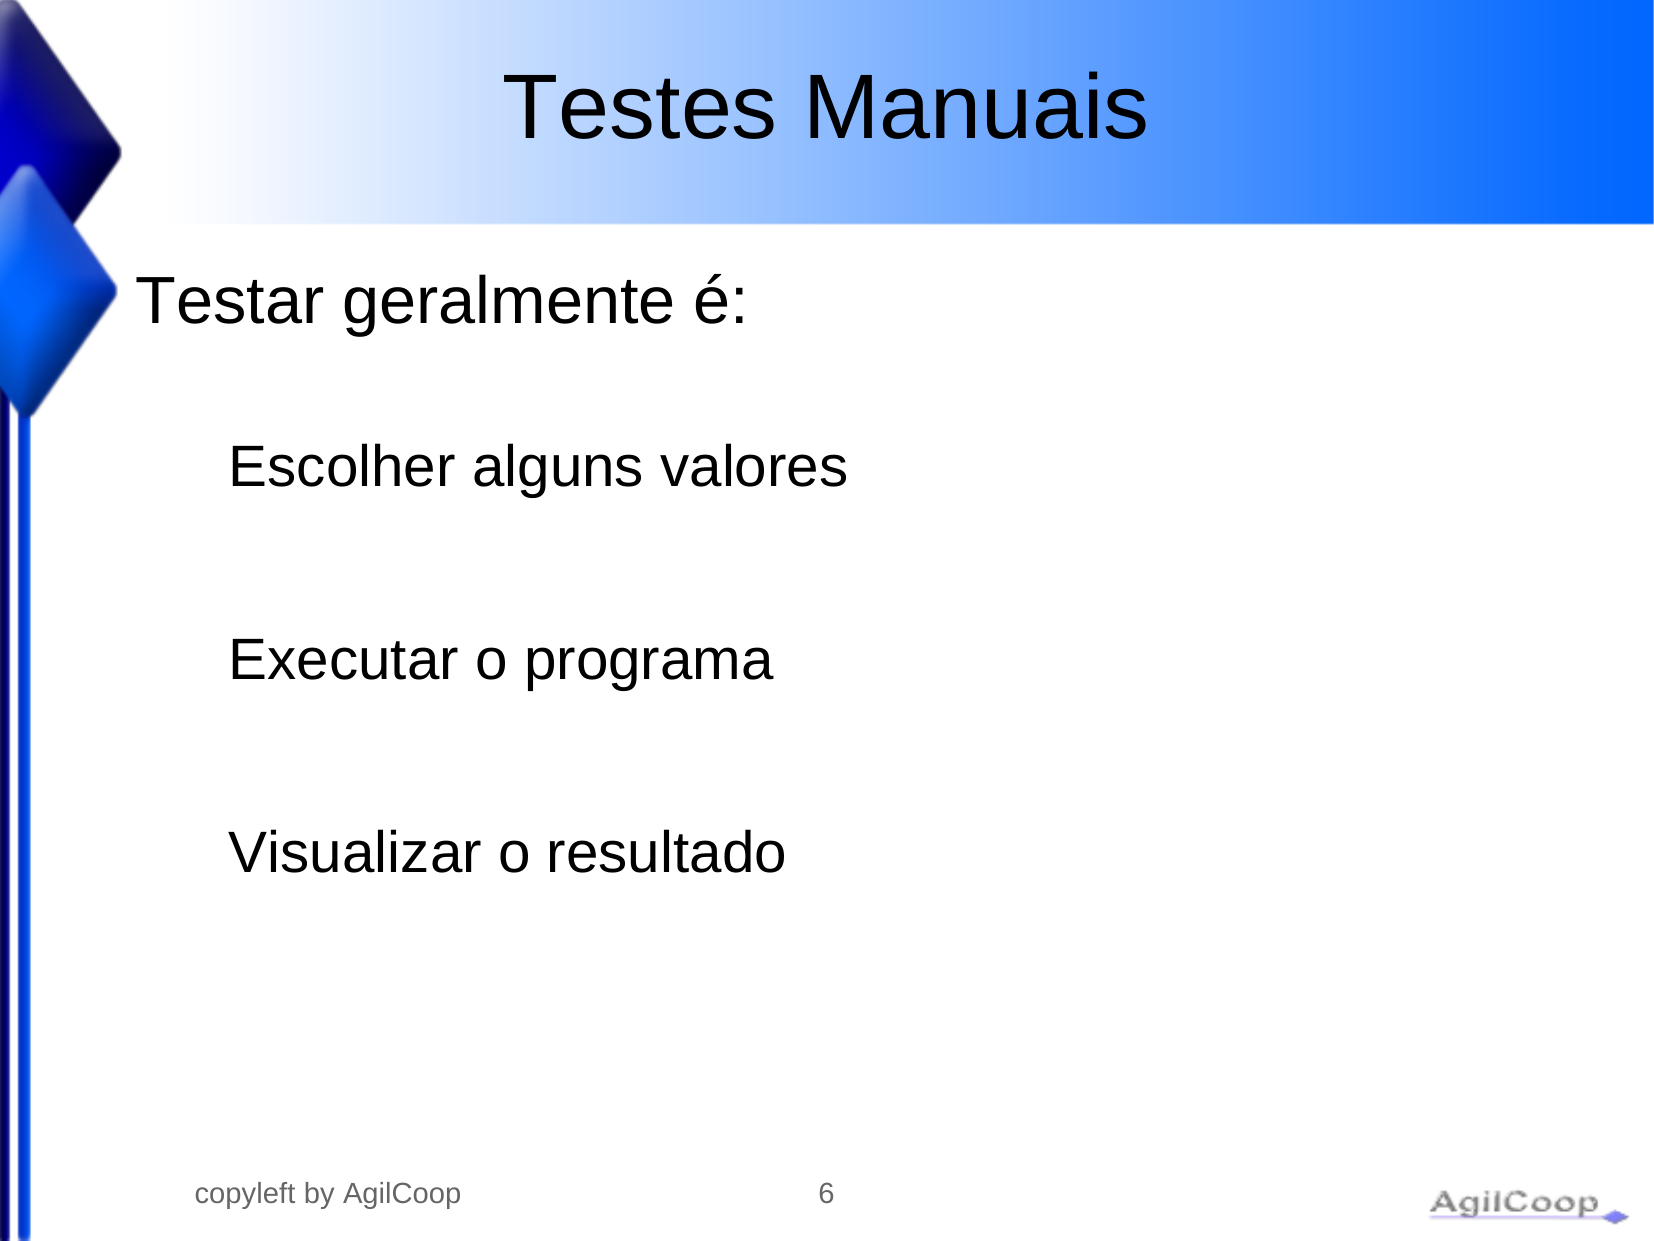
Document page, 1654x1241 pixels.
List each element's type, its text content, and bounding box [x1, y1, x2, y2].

list Testar geralmente é: Escolher alguns valores Executar o programa Visualizar o resultado [118, 271, 1607, 962]
title Testes Manuais [82, 60, 1571, 163]
picture [0, 0, 1654, 1241]
